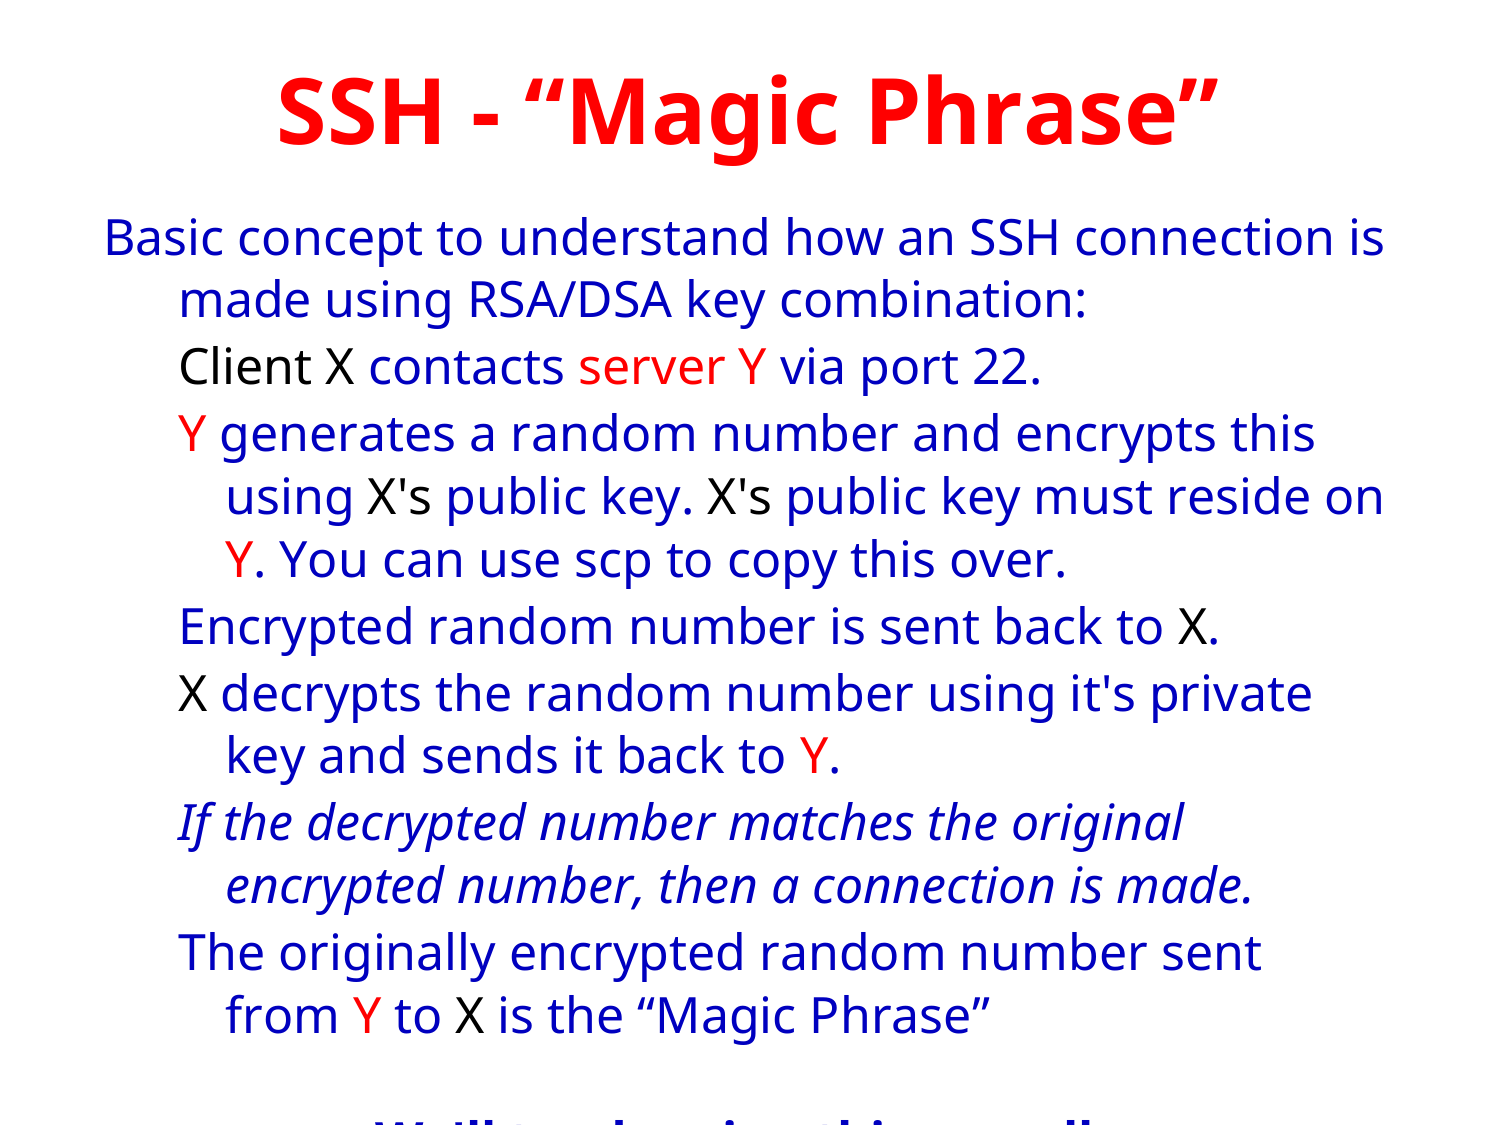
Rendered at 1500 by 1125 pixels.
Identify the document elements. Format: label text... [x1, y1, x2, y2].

title SSH - “Magic Phrase” [164, 46, 1381, 193]
list Basic concept to understand how an SSH connection is made using RSA/DSA key combination: Client X contacts server Y via port 22. Y generates a random number and encrypts this using X's public key. X's public key must reside on Y. You can use scp to copy this over. Encrypted random number is sent back to X. X decrypts the random number using it's private key and sends it back to Y. If the decrypted number matches the original encrypted number, then a connection is made. The originally encrypted random number sent from Y to X is the “Magic Phrase” We'll try drawing this as well... [103, 204, 1391, 1125]
